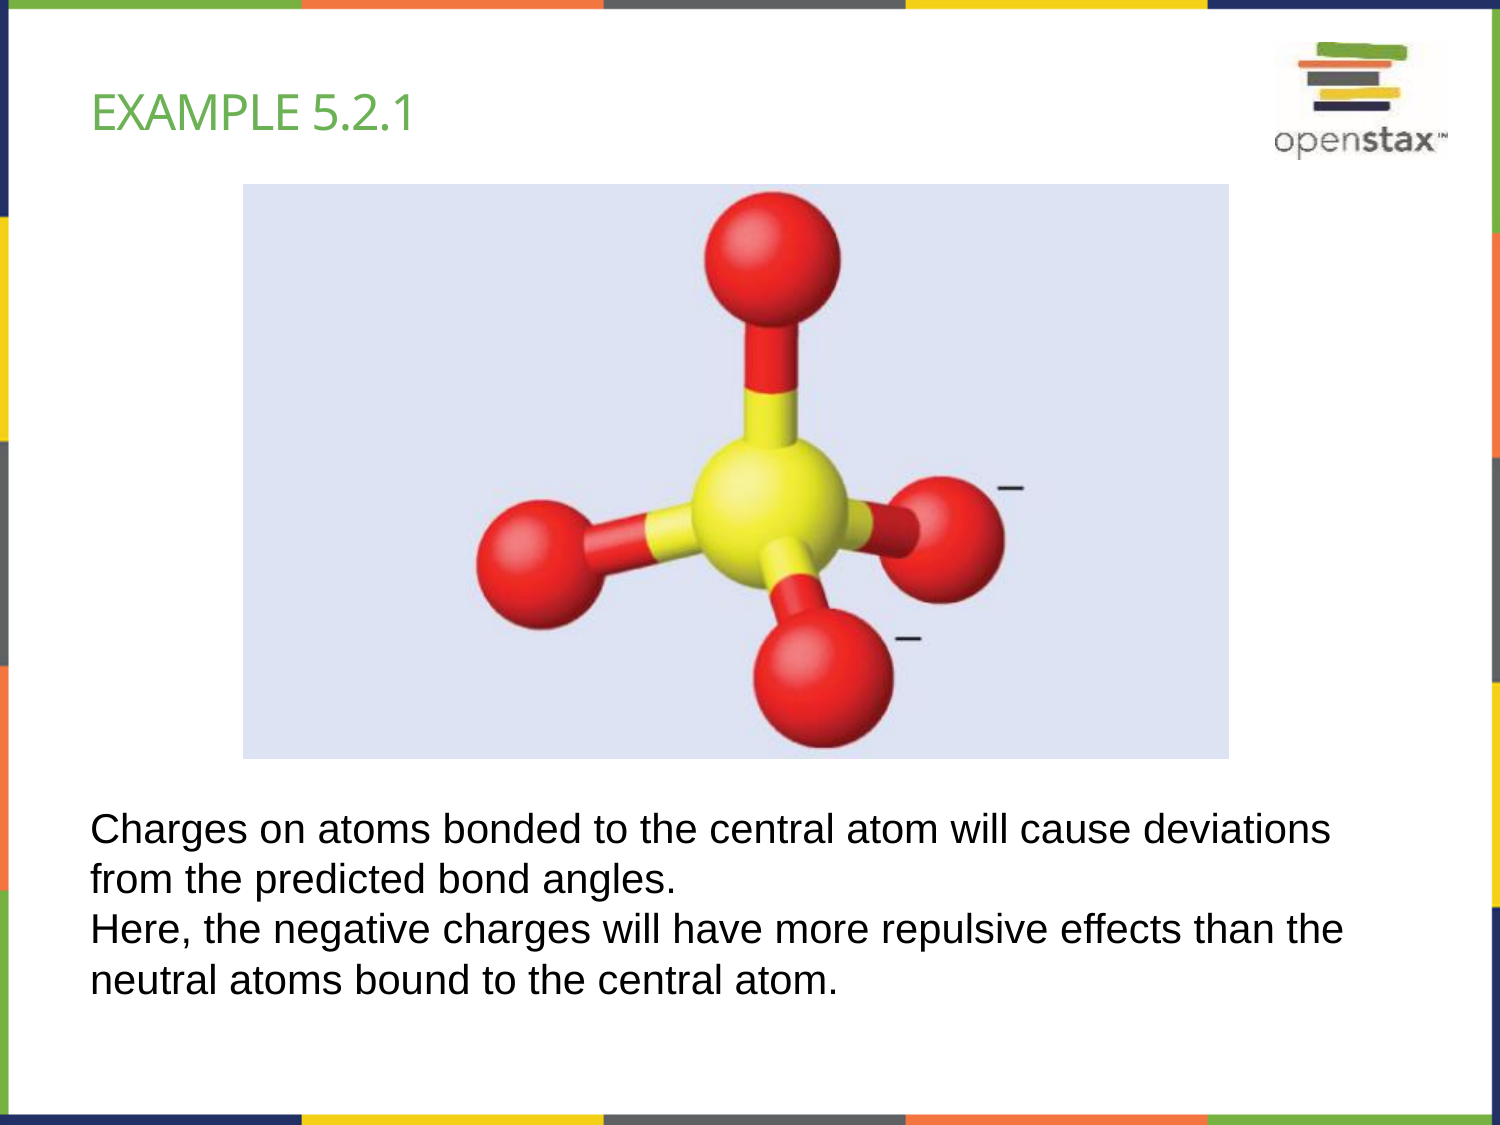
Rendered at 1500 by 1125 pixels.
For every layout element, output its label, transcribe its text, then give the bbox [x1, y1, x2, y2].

picture [0, 0, 1500, 1125]
list Charges on atoms bonded to the central atom will cause deviations from the predicted bond angles. Here, the negative charges will have more repulsive effects than the neutral atoms bound to the central atom. [75, 794, 1398, 1051]
title Example 5.2.1 [75, 39, 1398, 148]
